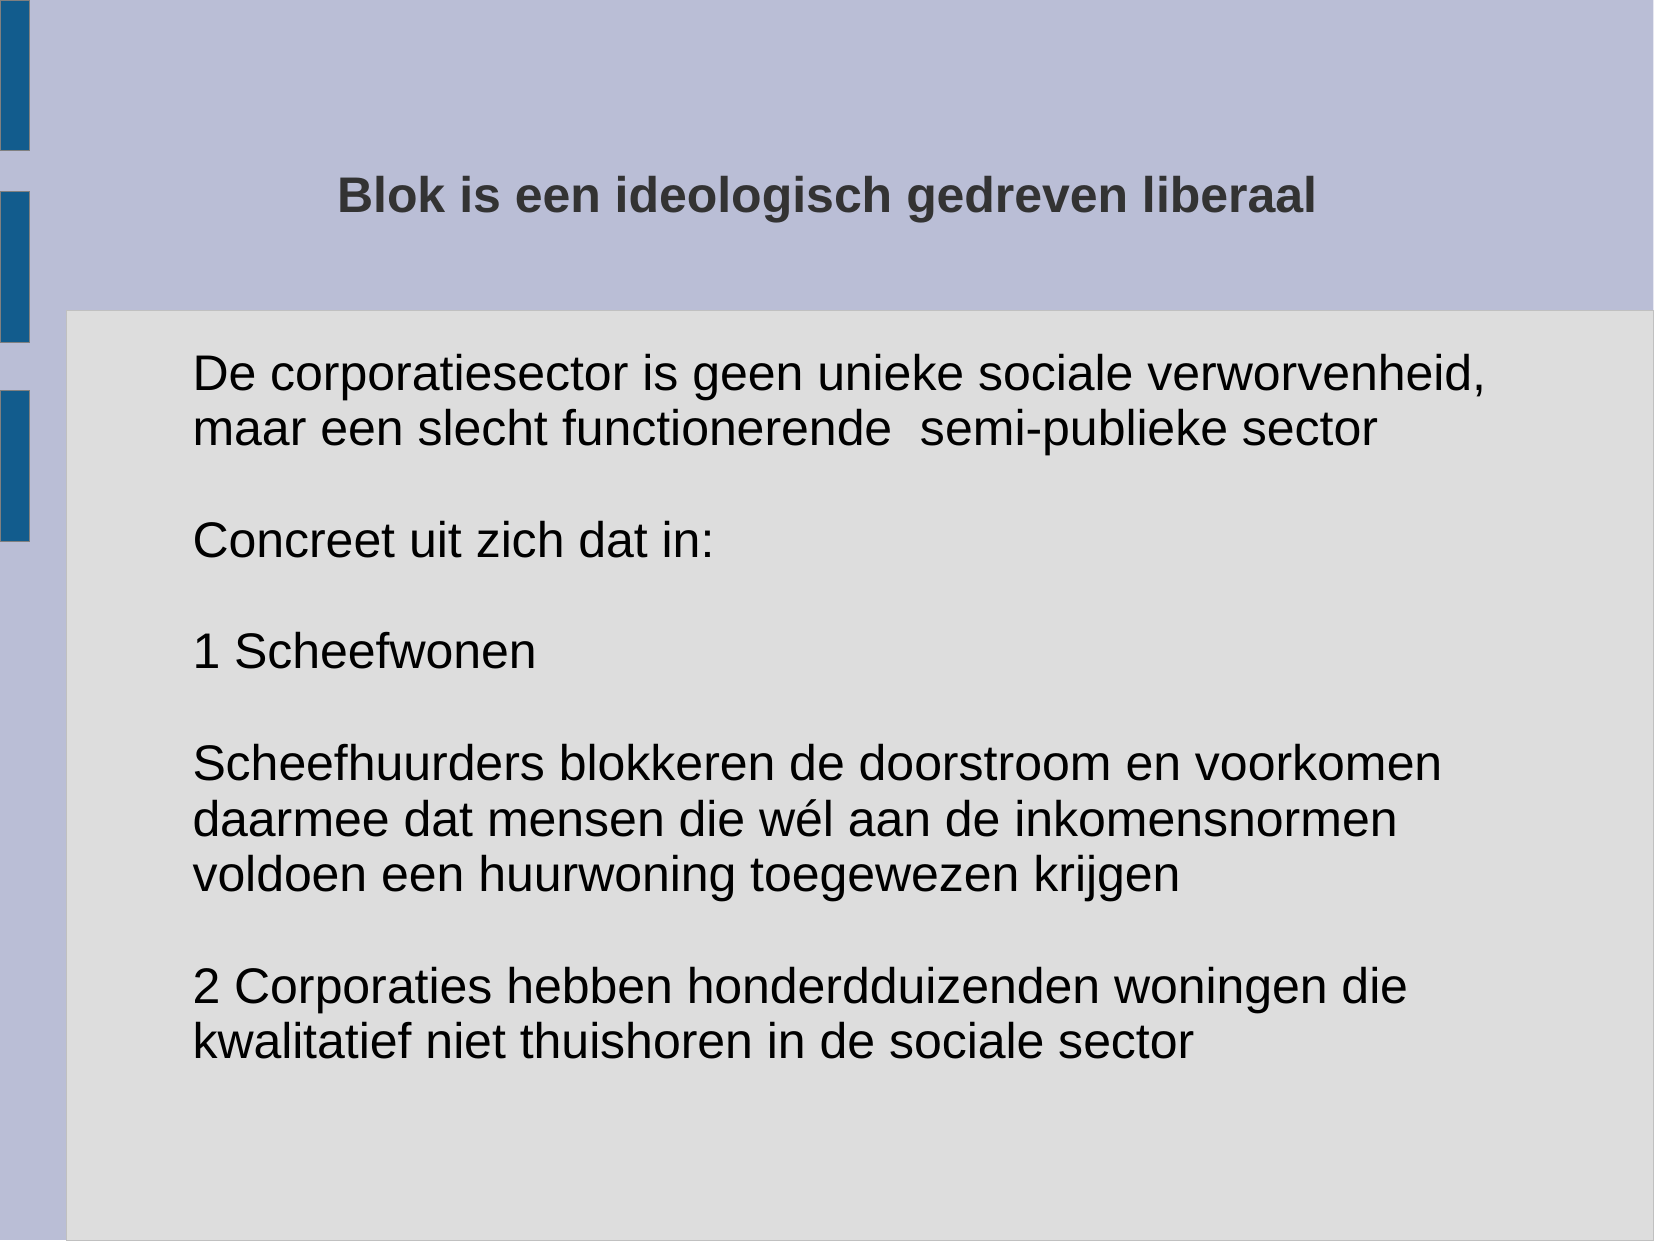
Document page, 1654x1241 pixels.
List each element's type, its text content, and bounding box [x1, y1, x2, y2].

list De corporatiesector is geen unieke sociale verworvenheid, maar een slecht functionerende semi-publieke sector Concreet uit zich dat in: 1 Scheefwonen Scheefhuurders blokkeren de doorstroom en voorkomen daarmee dat mensen die wél aan de inkomensnormen voldoen een huurwoning toegewezen krijgen 2 Corporaties hebben honderdduizenden woningen die kwalitatief niet thuishoren in de sociale sector [121, 344, 1534, 1127]
title Blok is een ideologisch gedreven liberaal [121, 91, 1534, 299]
